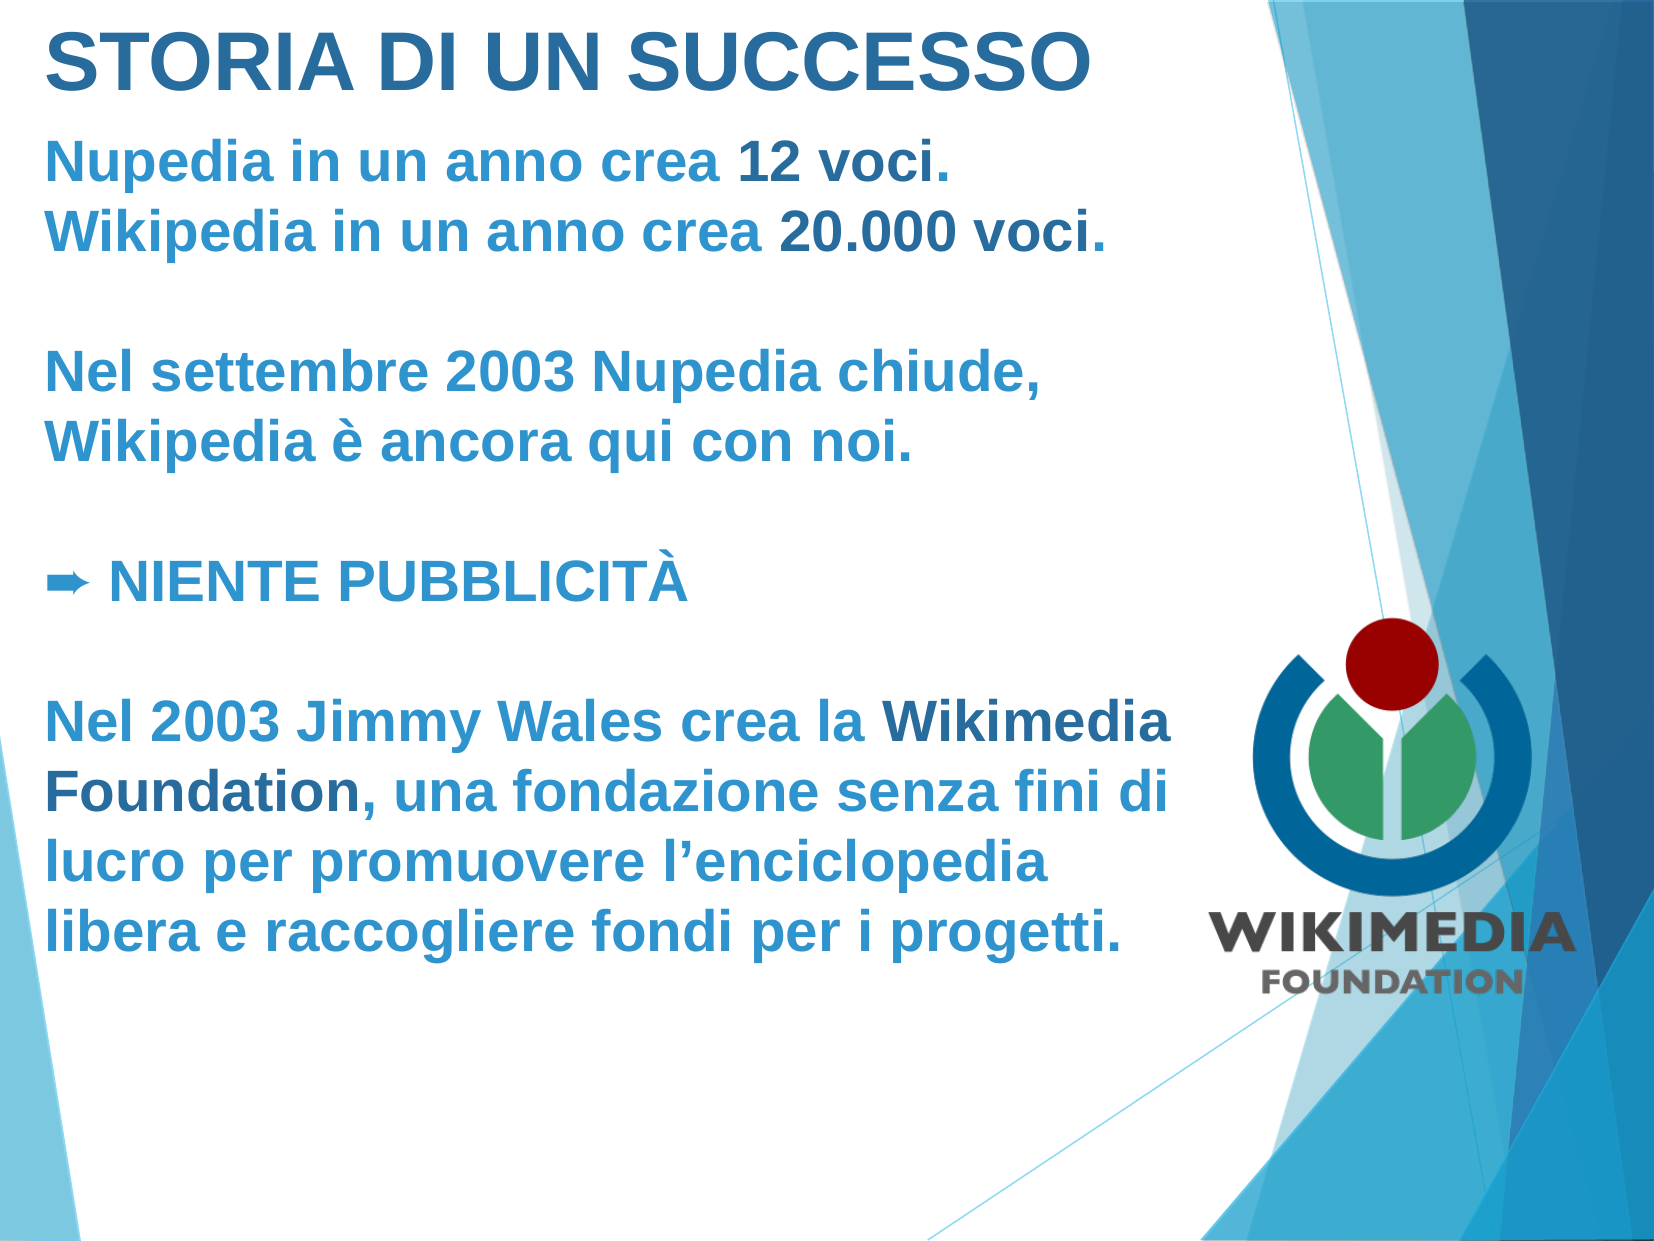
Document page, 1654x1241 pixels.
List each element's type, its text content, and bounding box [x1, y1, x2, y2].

picture [1185, 601, 1598, 1013]
text_box STORIA DI UN SUCCESSO [29, 0, 1309, 115]
text_box Nupedia in un anno crea 12 voci. Wikipedia in un anno crea 20.000 voci. Nel settembre 2003 Nupedia chiude, Wikipedia è ancora qui con noi. ➨ NIENTE PUBBLICITÀ Nel 2003 Jimmy Wales crea la Wikimedia Foundation, una fondazione senza fini di lucro per promuovere l’enciclopedia libera e raccogliere fondi per i progetti. [29, 116, 1309, 971]
